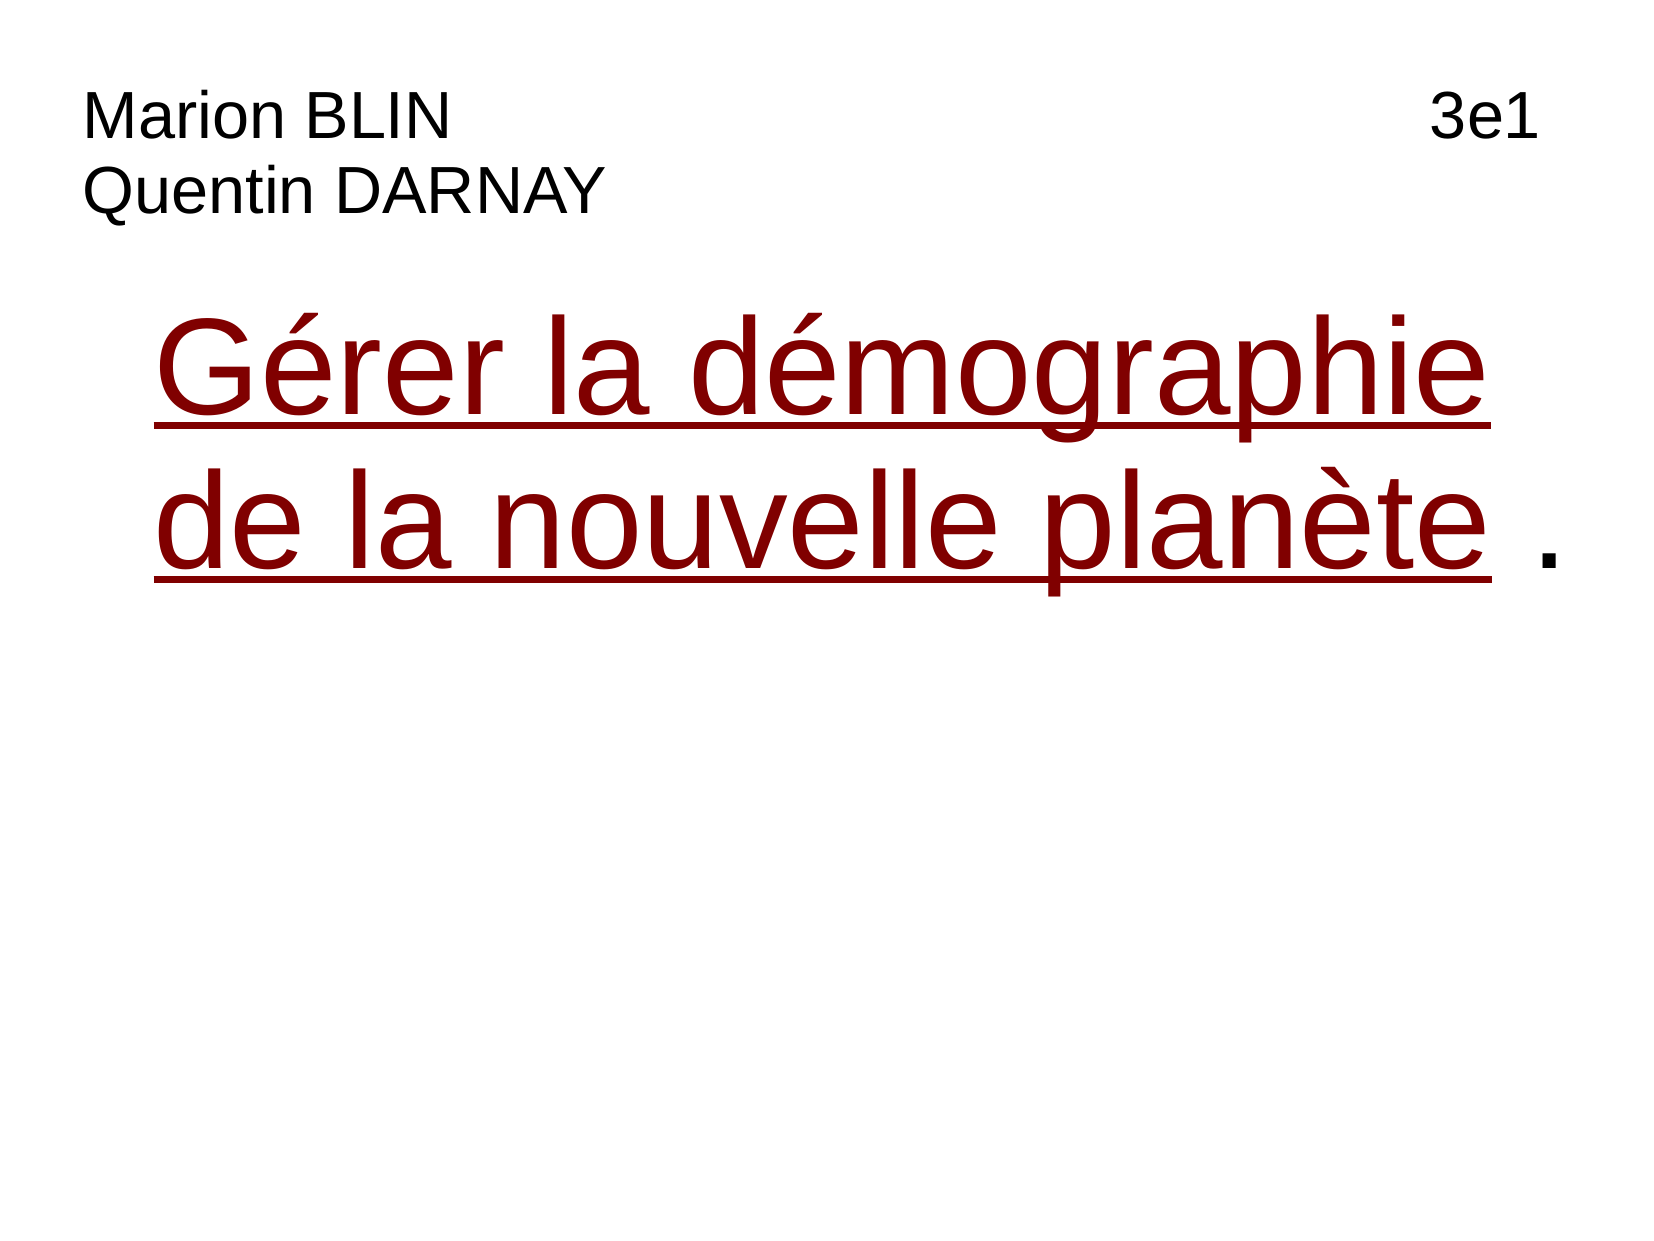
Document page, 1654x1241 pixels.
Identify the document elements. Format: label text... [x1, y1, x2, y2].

list Gérer la démographie de la nouvelle planète . [82, 290, 1571, 1010]
title Marion BLIN 3e1 Quentin DARNAY [82, 49, 1571, 257]
